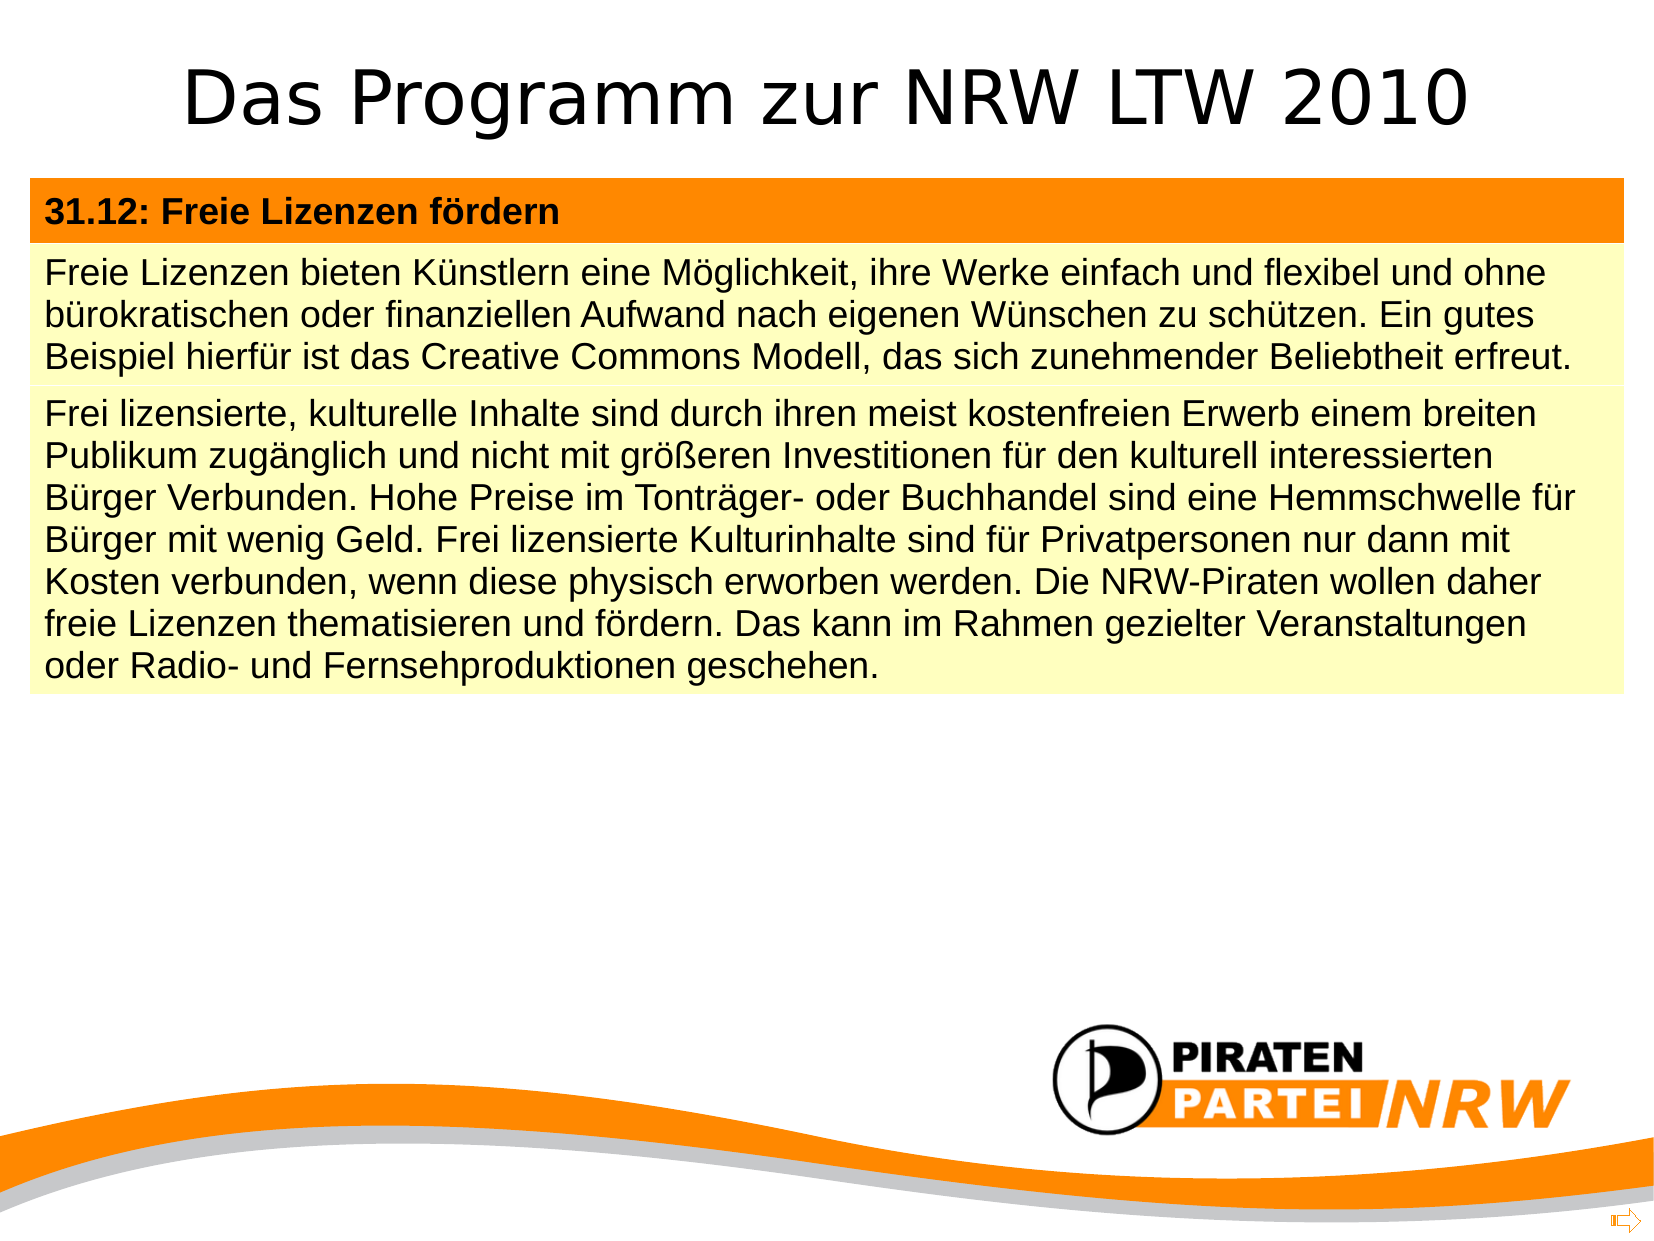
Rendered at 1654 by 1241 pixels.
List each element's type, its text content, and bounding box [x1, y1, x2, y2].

title Das Programm zur NRW LTW 2010 [82, 54, 1571, 143]
table_cell Freie Lizenzen bieten Künstlern eine Möglichkeit, ihre Werke einfach und flexibel und ohne bürokratischen oder finanziellen Aufwand nach eigenen Wünschen zu schützen. Ein gutes Beispiel hierfür ist das Creative Commons Modell, das sich zunehmender Beliebtheit erfreut. [30, 244, 1624, 385]
table_header 31.12: ﻿Freie Lizenzen fördern [30, 178, 1624, 243]
table_cell Frei lizensierte, kulturelle Inhalte sind durch ihren meist kostenfreien Erwerb einem breiten Publikum zugänglich und nicht mit größeren Investitionen für den kulturell interessierten Bürger Verbunden. Hohe Preise im Tonträger- oder Buchhandel sind eine Hemmschwelle für Bürger mit wenig Geld. Frei lizensierte Kulturinhalte sind für Privatpersonen nur dann mit Kosten verbunden, wenn diese physisch erworben werden. Die NRW-Piraten wollen daher freie Lizenzen thematisieren und fördern. Das kann im Rahmen gezielter Veranstaltungen oder Radio- und Fernsehproduktionen geschehen. [30, 386, 1624, 694]
picture [1045, 1021, 1579, 1140]
